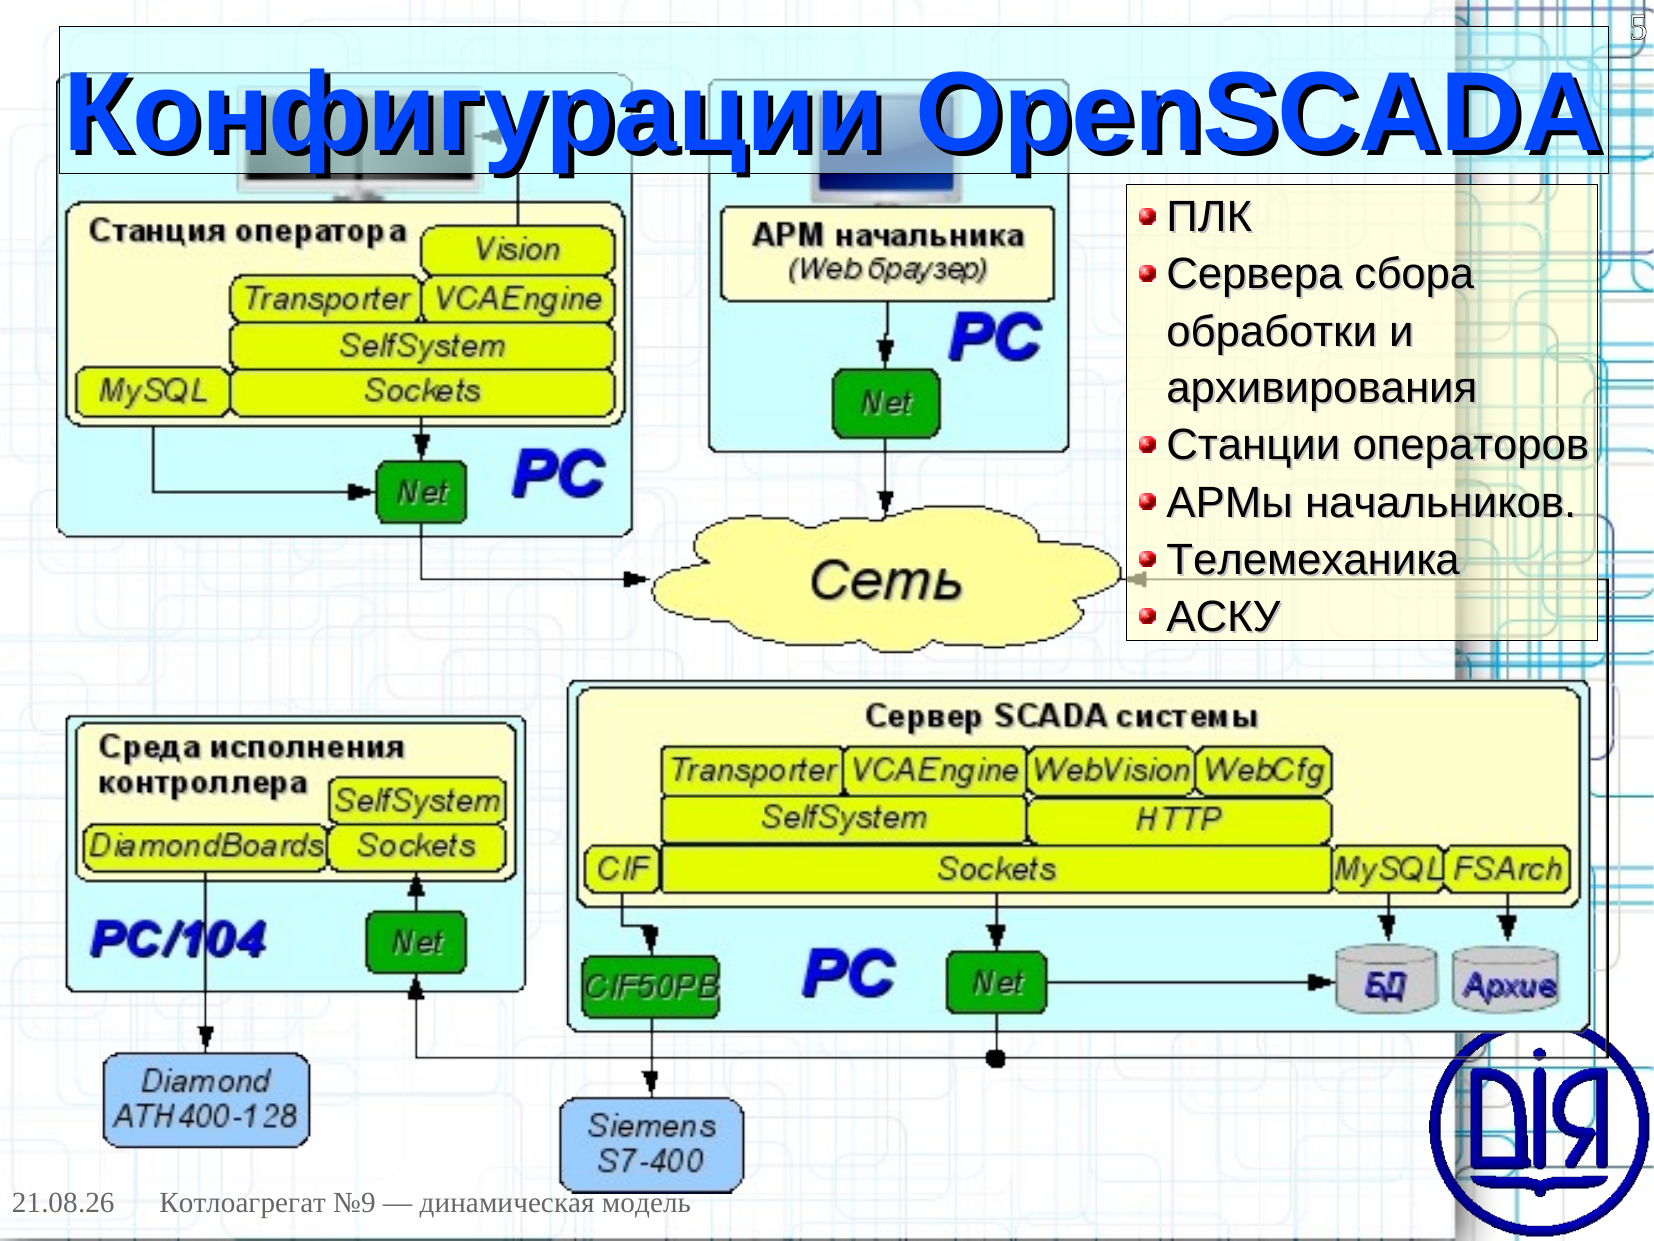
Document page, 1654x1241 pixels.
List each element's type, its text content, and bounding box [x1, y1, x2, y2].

picture [0, 0, 1654, 1241]
title Конфигурации OpenSCADA [59, 37, 1609, 164]
list ПЛК Сервера сбора обработки и архивирования Станции операторов АРМы начальников. Телемеханика АСКУ [1126, 184, 1598, 633]
